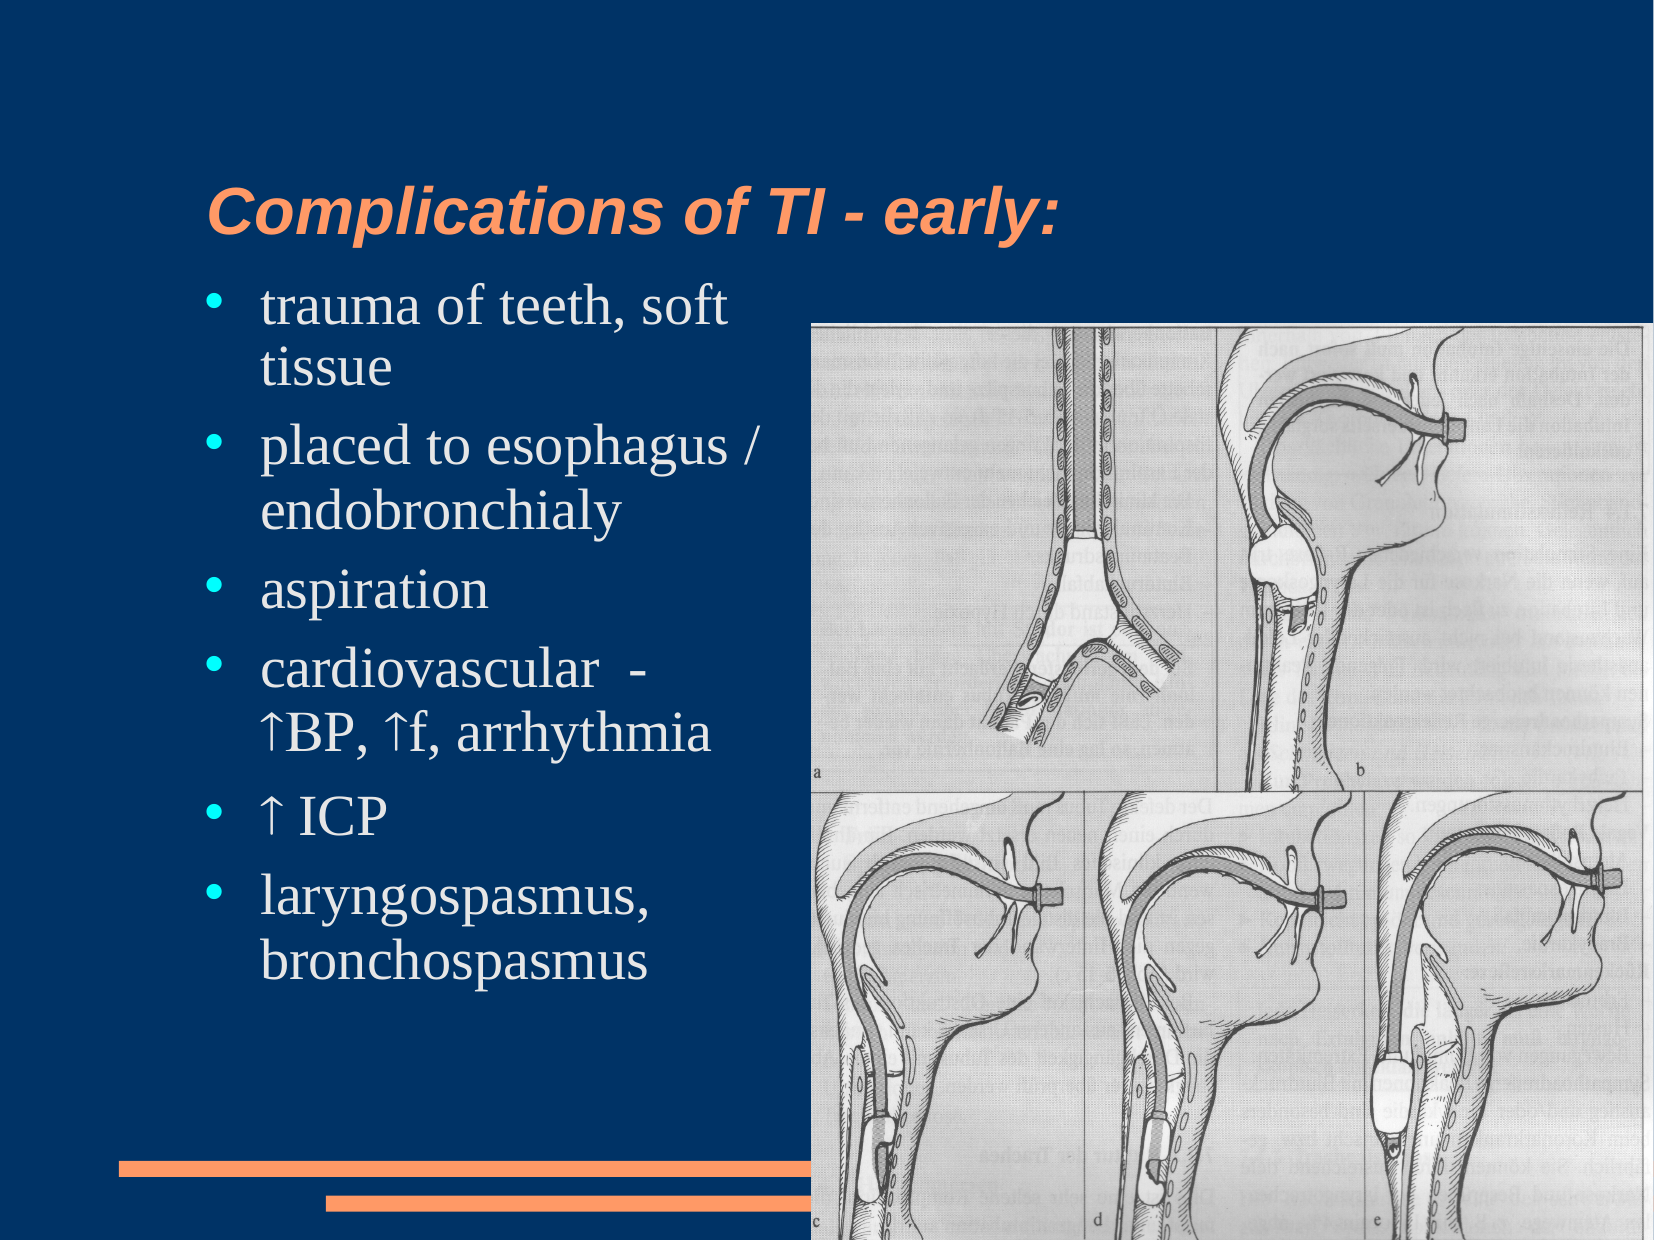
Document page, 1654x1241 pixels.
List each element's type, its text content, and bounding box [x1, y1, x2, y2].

list trauma of teeth, soft tissue placed to esophagus / endobronchialy aspiration cardiovascular - P, f, arrhythmia  ICP laryngospasmus, bronchospasmus [204, 275, 833, 1206]
title Complications of TI - early: [206, 110, 1613, 317]
picture [811, 323, 1654, 1241]
